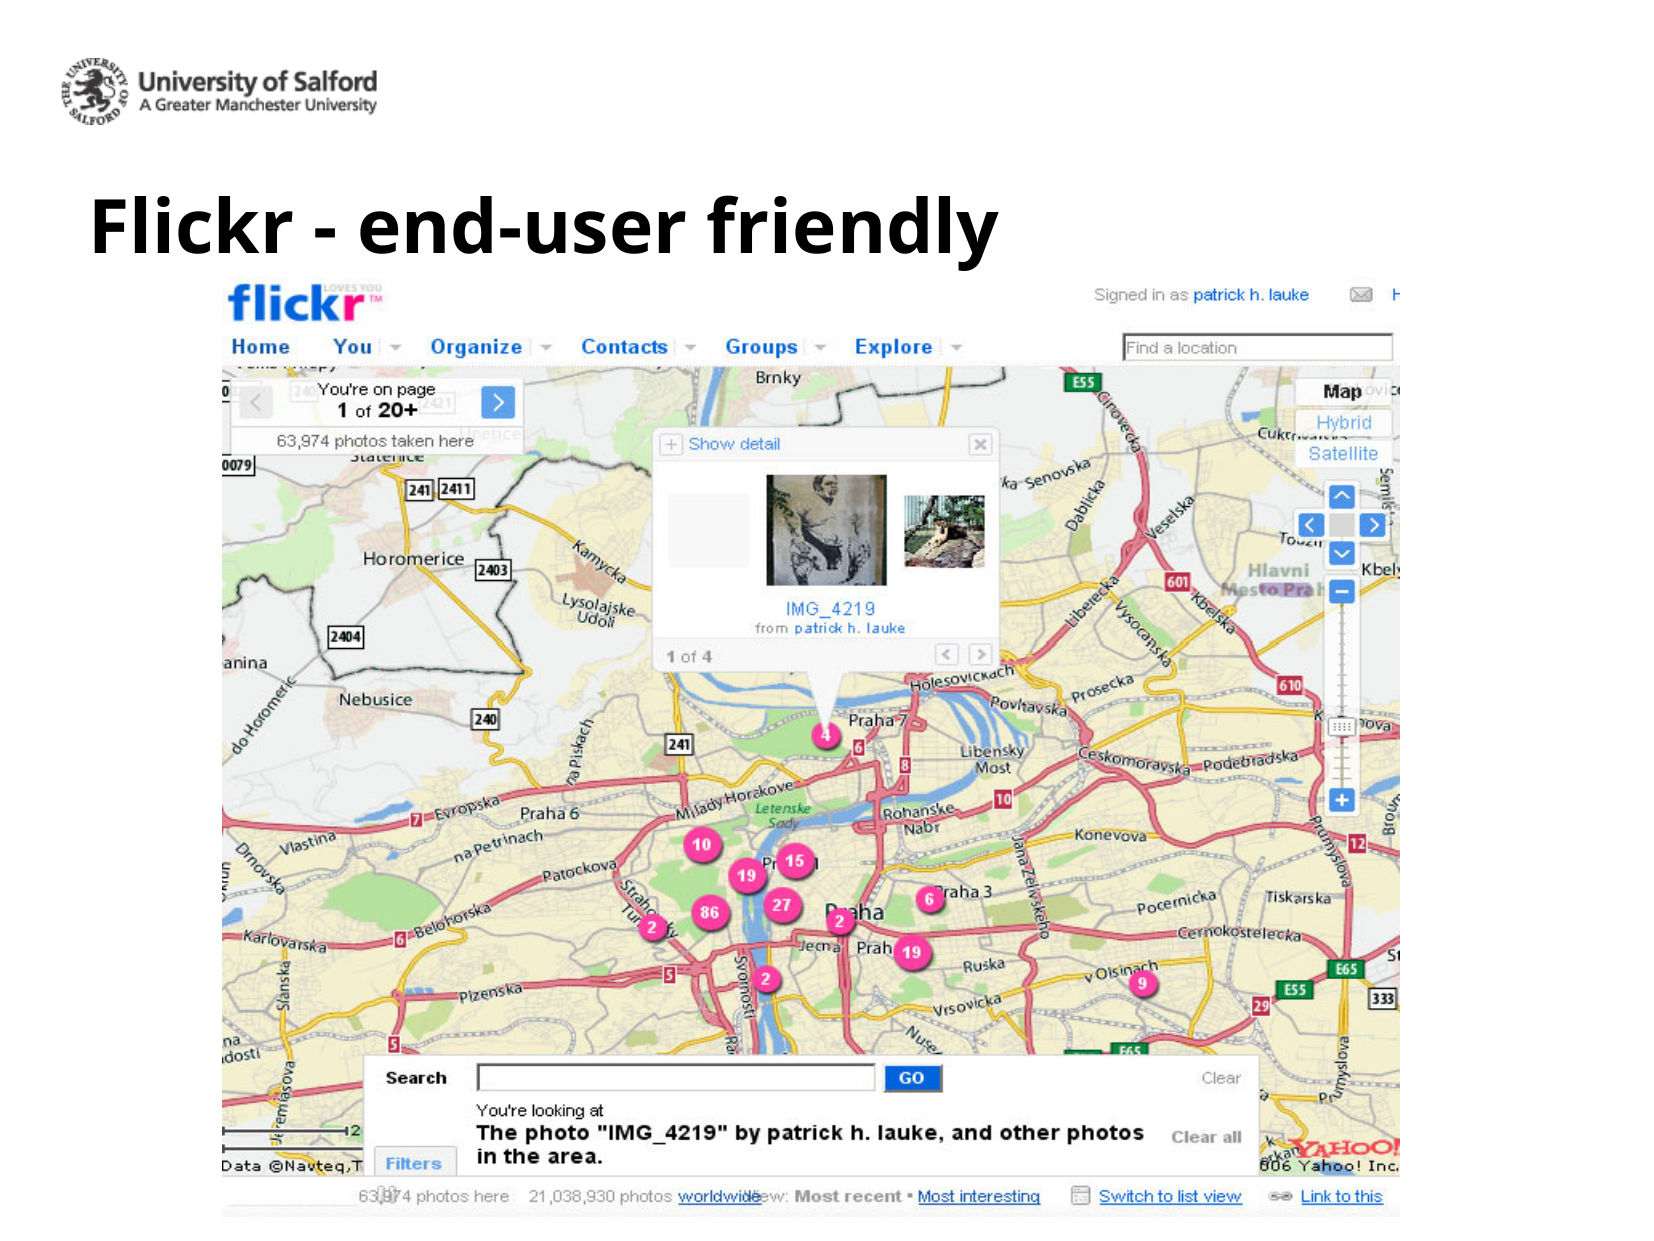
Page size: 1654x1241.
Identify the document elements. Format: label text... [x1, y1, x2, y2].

picture [222, 277, 1400, 1217]
title Flickr - end-user friendly [88, 178, 1565, 269]
picture [59, 58, 380, 125]
